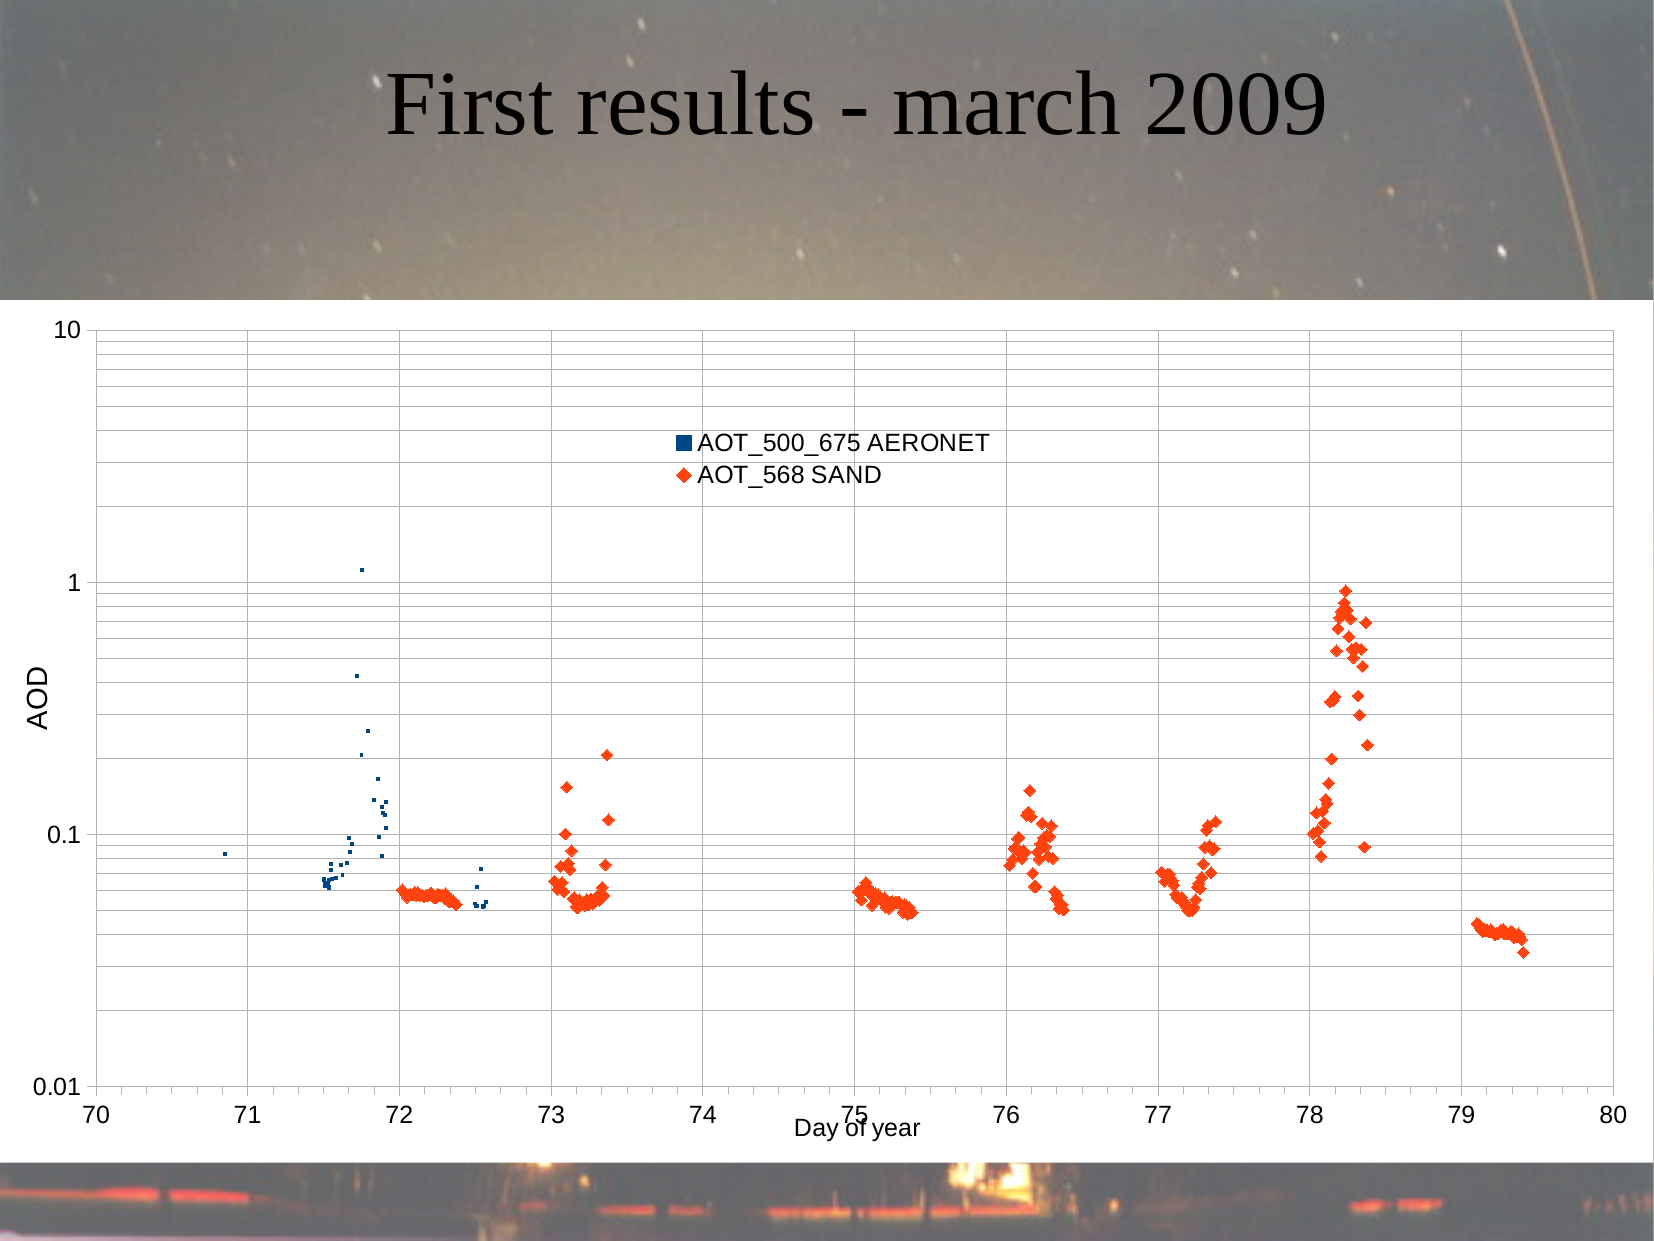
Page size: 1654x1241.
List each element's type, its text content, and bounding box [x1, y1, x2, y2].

text_box First results - march 2009 [91, 0, 1624, 204]
chart [0, 300, 1654, 1163]
